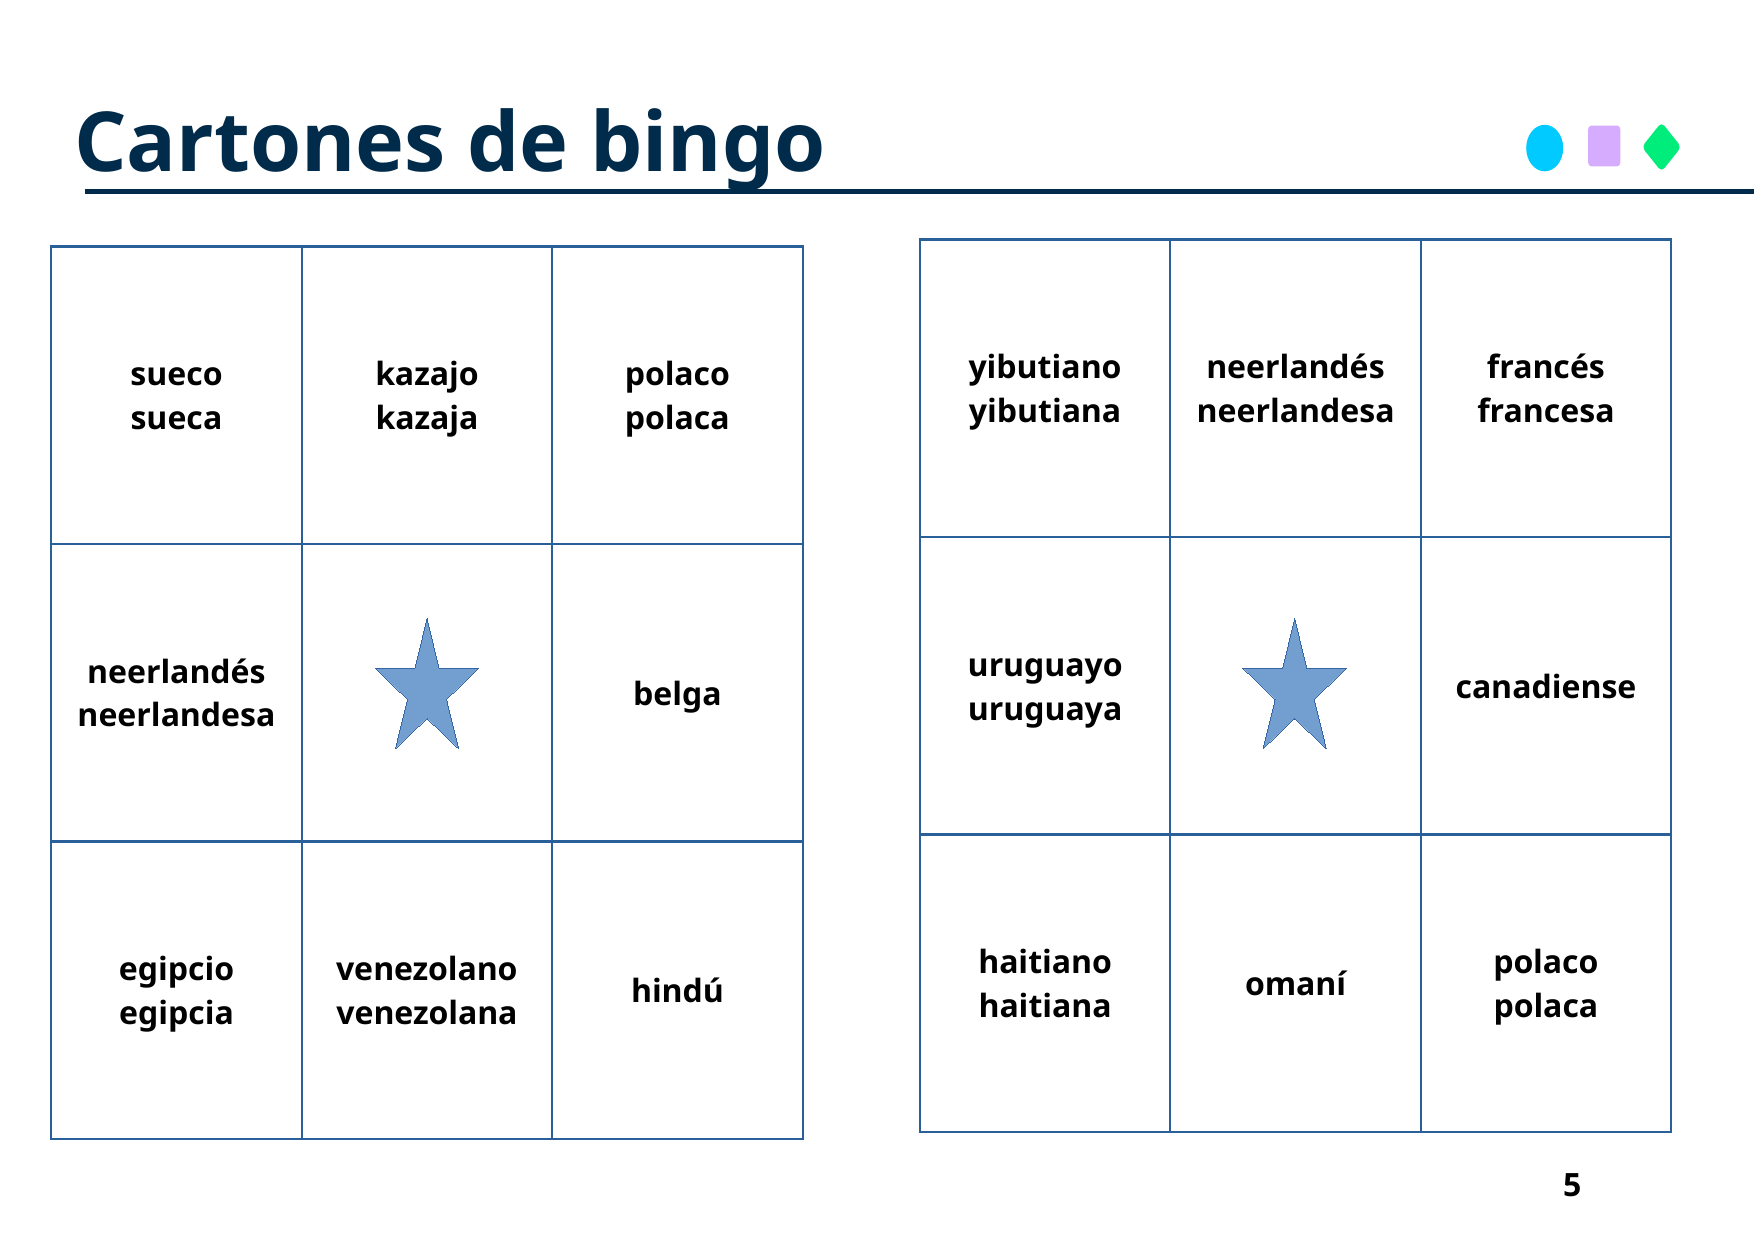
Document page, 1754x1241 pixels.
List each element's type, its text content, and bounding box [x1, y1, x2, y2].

table_cell [1171, 538, 1420, 833]
table_header francés francesa [1422, 241, 1670, 536]
text_box [1242, 618, 1347, 749]
table_cell omaní [1171, 836, 1420, 1131]
table_header yibutiano yibutiana [921, 241, 1169, 536]
table_cell [303, 545, 551, 840]
table_cell egipcio egipcia [52, 843, 301, 1138]
table_header polaco polaca [553, 248, 802, 543]
table_cell belga [553, 545, 802, 840]
text_box [375, 618, 479, 749]
table_cell canadiense [1422, 538, 1670, 833]
table_cell neerlandés neerlandesa [52, 545, 301, 840]
title Cartones de bingo [74, 32, 1404, 196]
table_header sueco sueca [52, 248, 301, 543]
table_cell haitiano haitiana [921, 836, 1169, 1131]
table_cell uruguayo uruguaya [921, 538, 1169, 833]
table_header kazajo kazaja [303, 248, 551, 543]
table_cell hindú [553, 843, 802, 1138]
table_header neerlandés neerlandesa [1171, 241, 1420, 536]
table_cell polaco polaca [1422, 836, 1670, 1131]
table_cell venezolano venezolana [303, 843, 551, 1138]
